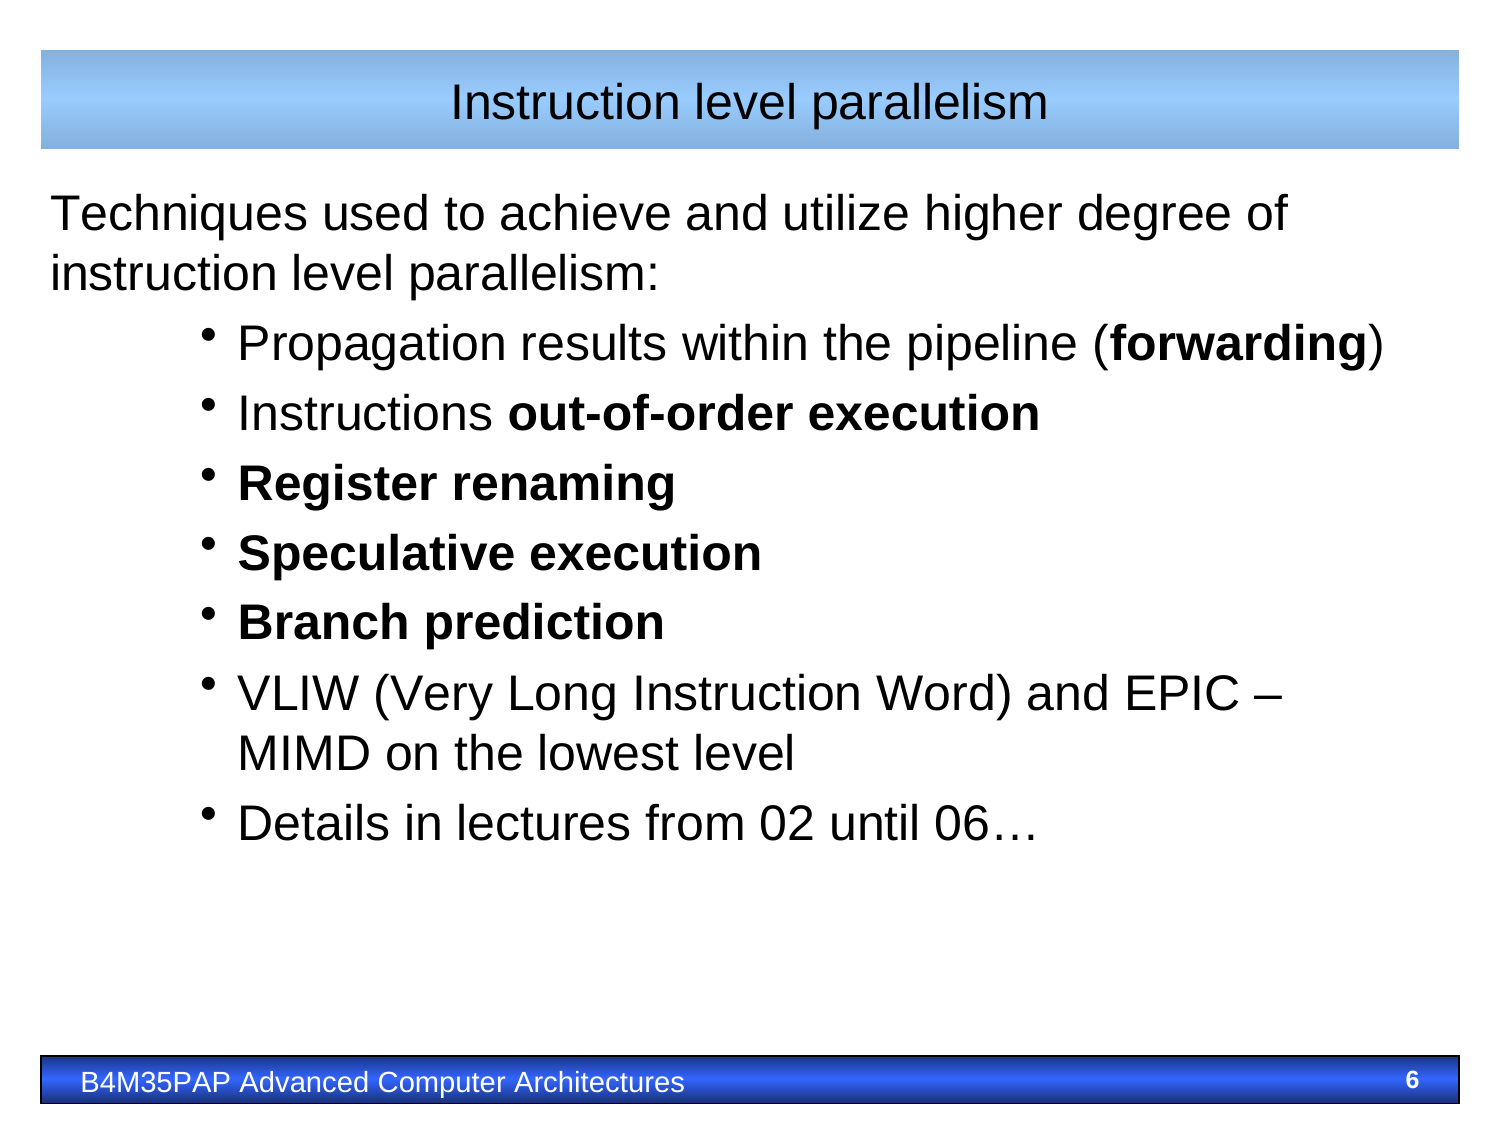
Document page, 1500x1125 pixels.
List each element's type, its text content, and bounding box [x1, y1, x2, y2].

title Instruction level parallelism [41, 50, 1459, 149]
list Techniques used to achieve and utilize higher degree of instruction level parallelism: Propagation results within the pipeline (forwarding) Instructions out-of-order execution Register renaming Speculative execution Branch prediction VLIW (Very Long Instruction Word) and EPIC – MIMD on the lowest level Details in lectures from 02 until 06… [35, 172, 1436, 1000]
